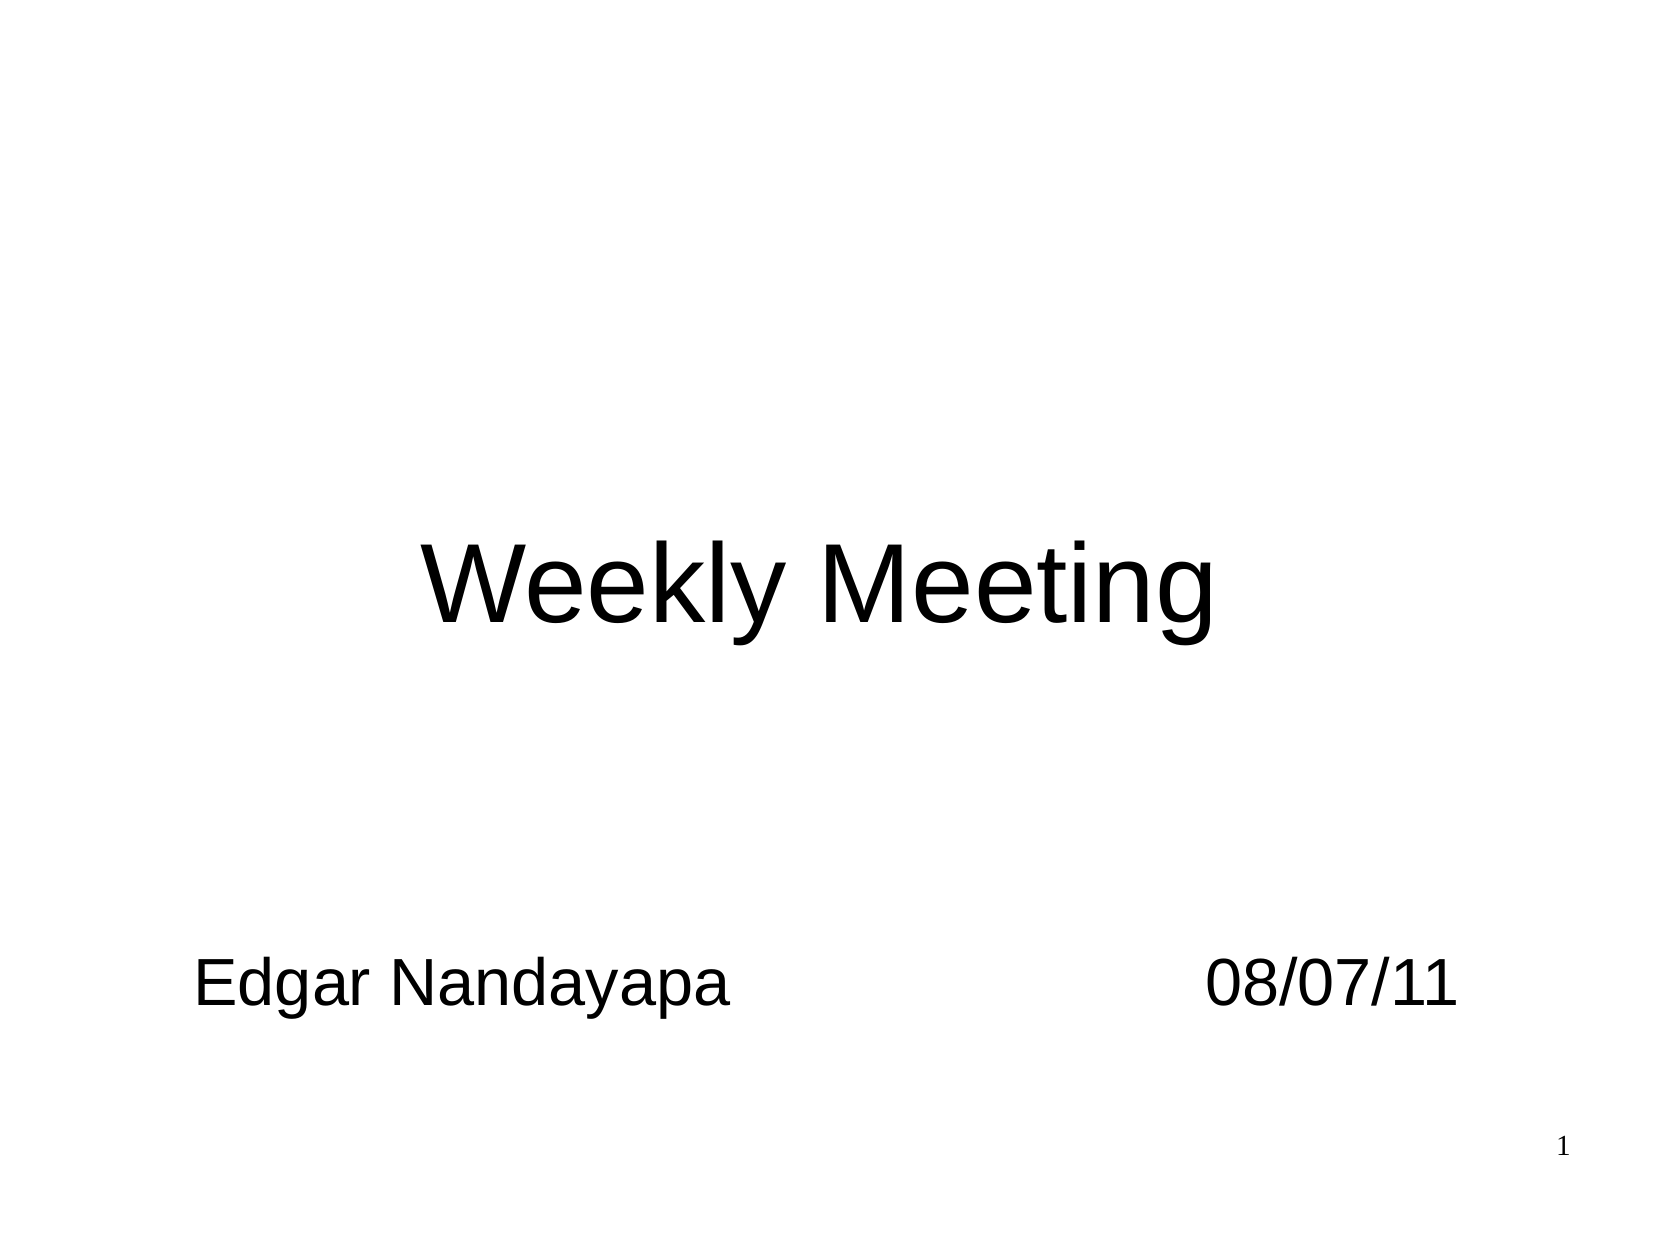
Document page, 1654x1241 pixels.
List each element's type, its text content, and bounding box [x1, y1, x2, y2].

subtitle Edgar Nandayapa 08/07/11 [82, 862, 1571, 1102]
title Weekly Meeting [75, 487, 1564, 680]
